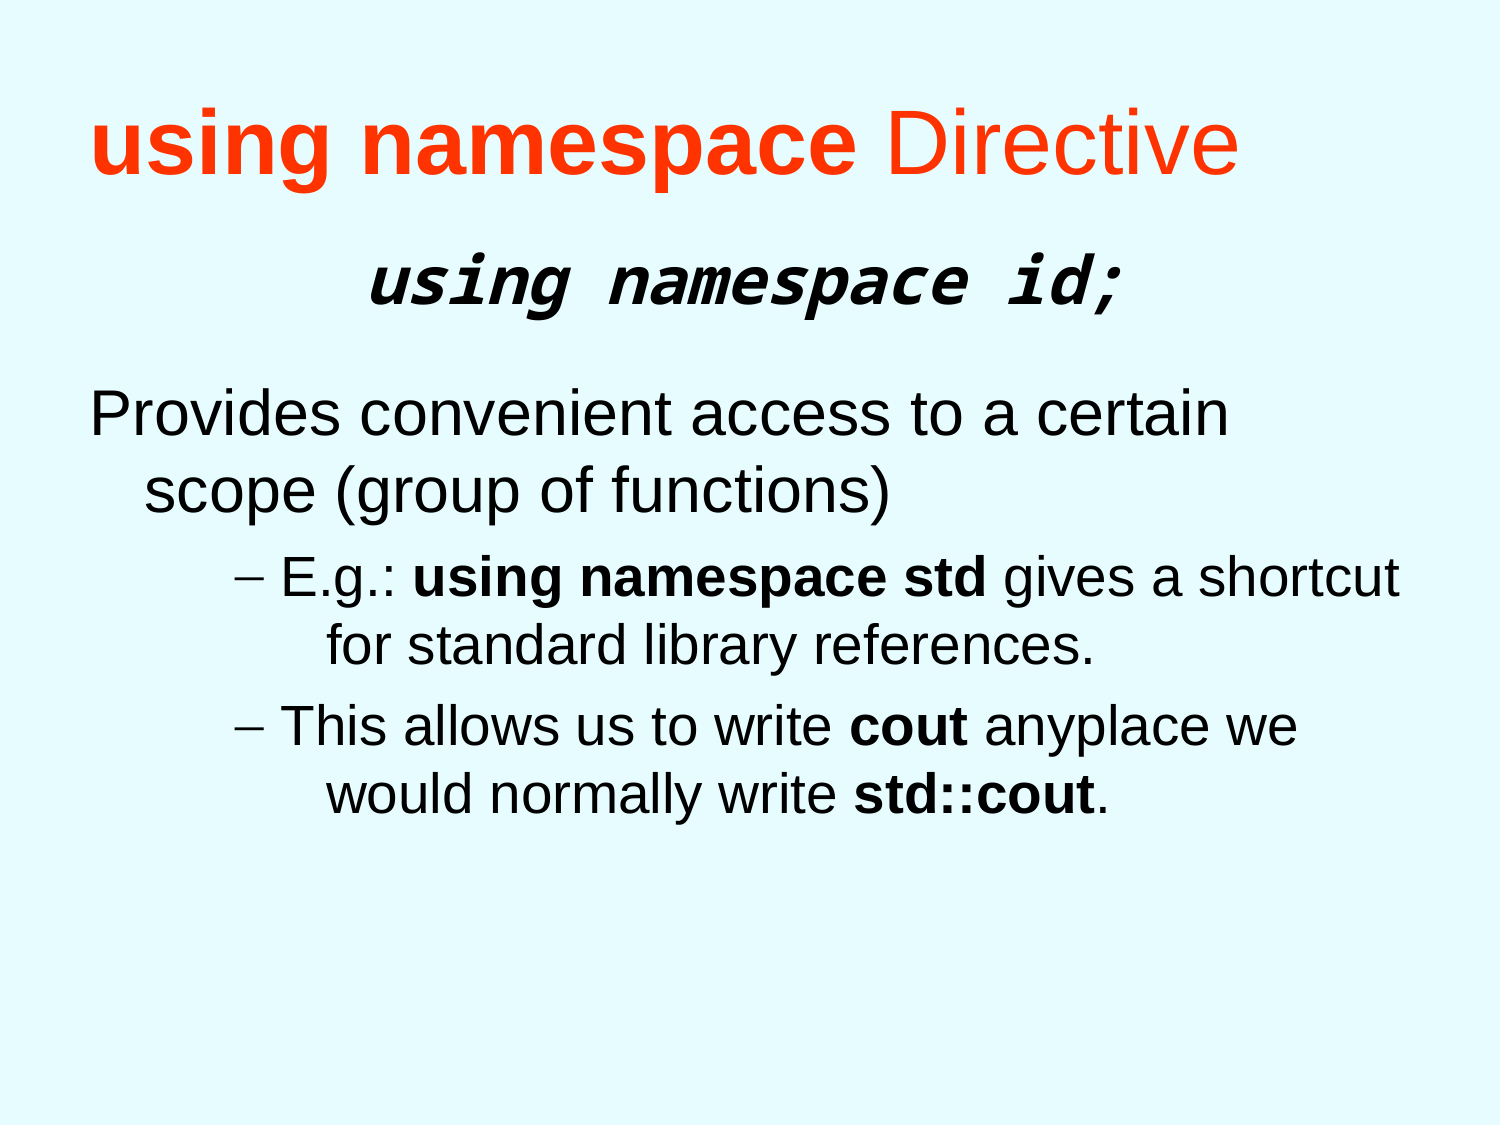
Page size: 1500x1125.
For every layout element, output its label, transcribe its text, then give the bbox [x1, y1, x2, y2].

title using namespace Directive [75, 45, 1423, 231]
text_box using namespace id; [350, 230, 1150, 342]
list Provides convenient access to a certain scope (group of functions) E.g.: using namespace std gives a shortcut for standard library references. This allows us to write cout anyplace we would normally write std::cout. [75, 362, 1423, 836]
